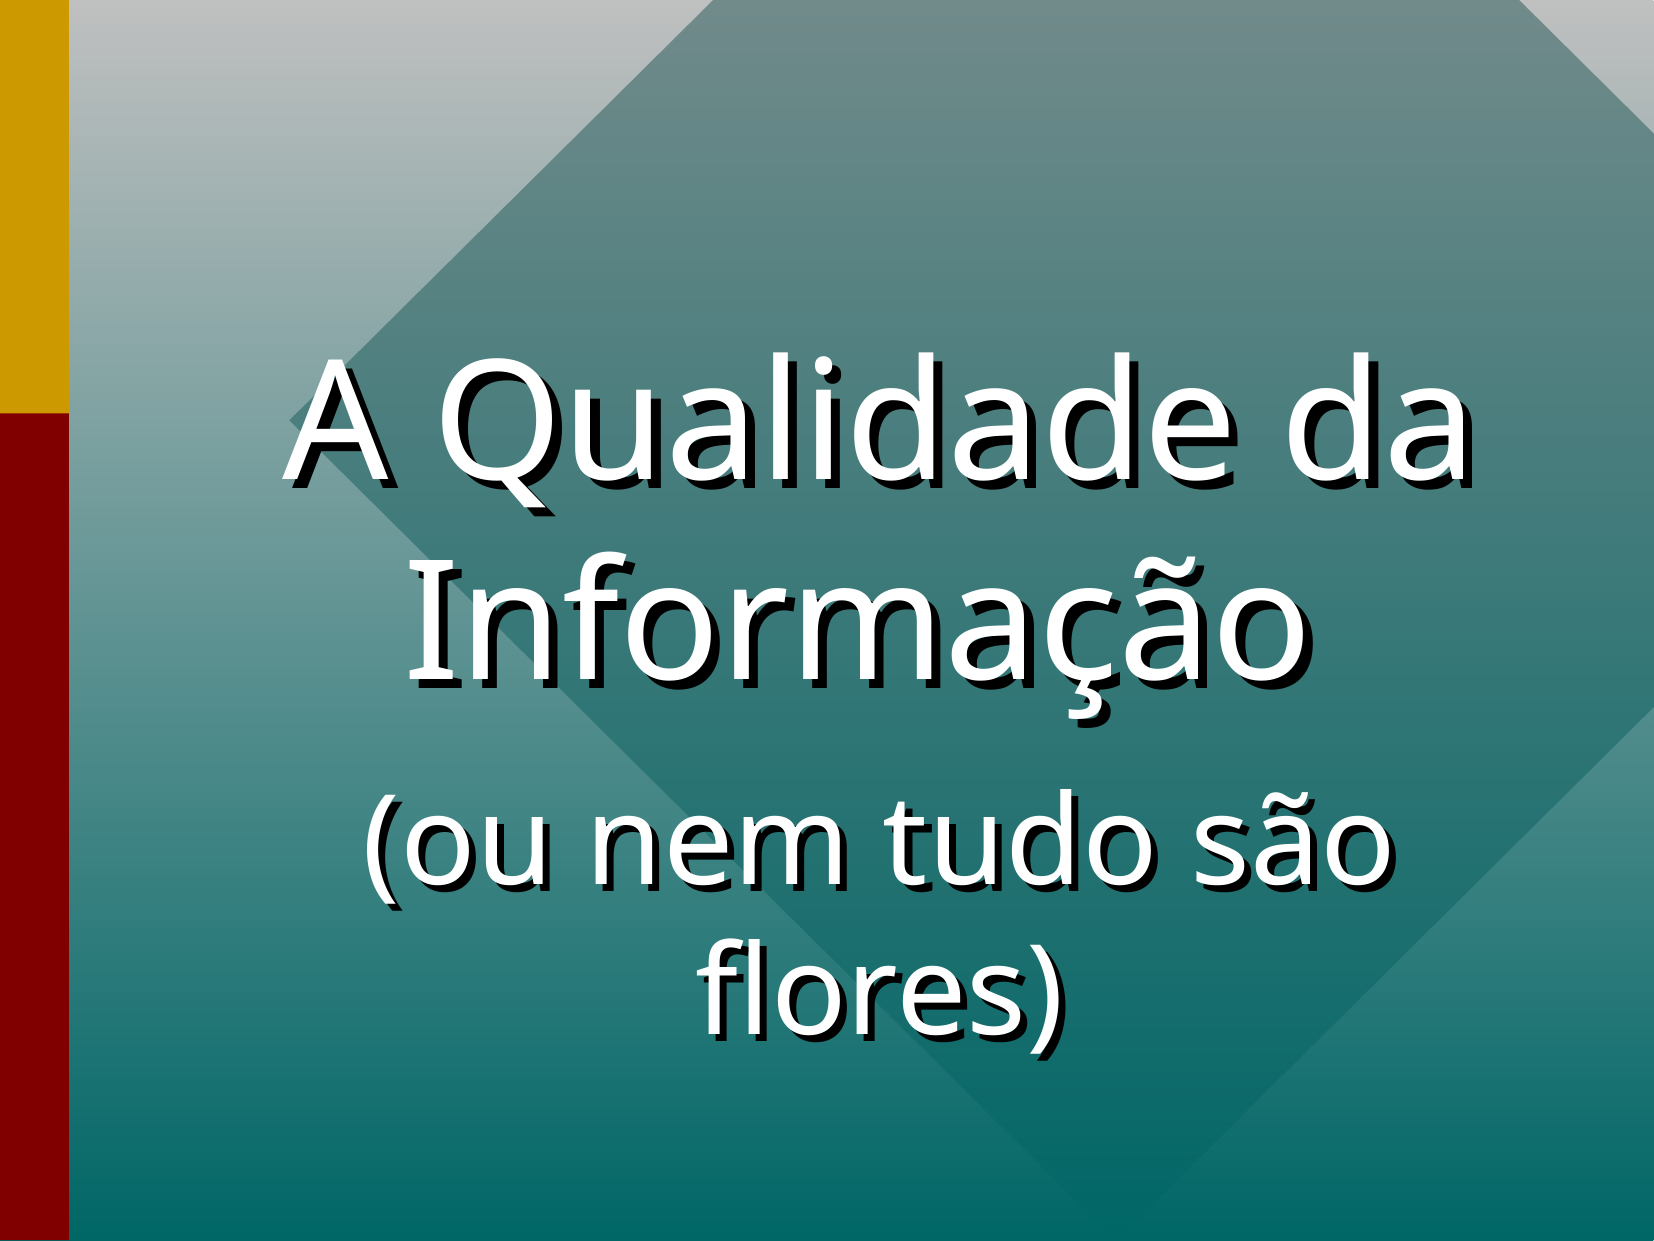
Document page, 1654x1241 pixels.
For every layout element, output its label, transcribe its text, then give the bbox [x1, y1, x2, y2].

subtitle A Qualidade da Informação (ou nem tudo são flores) [177, 265, 1583, 1107]
